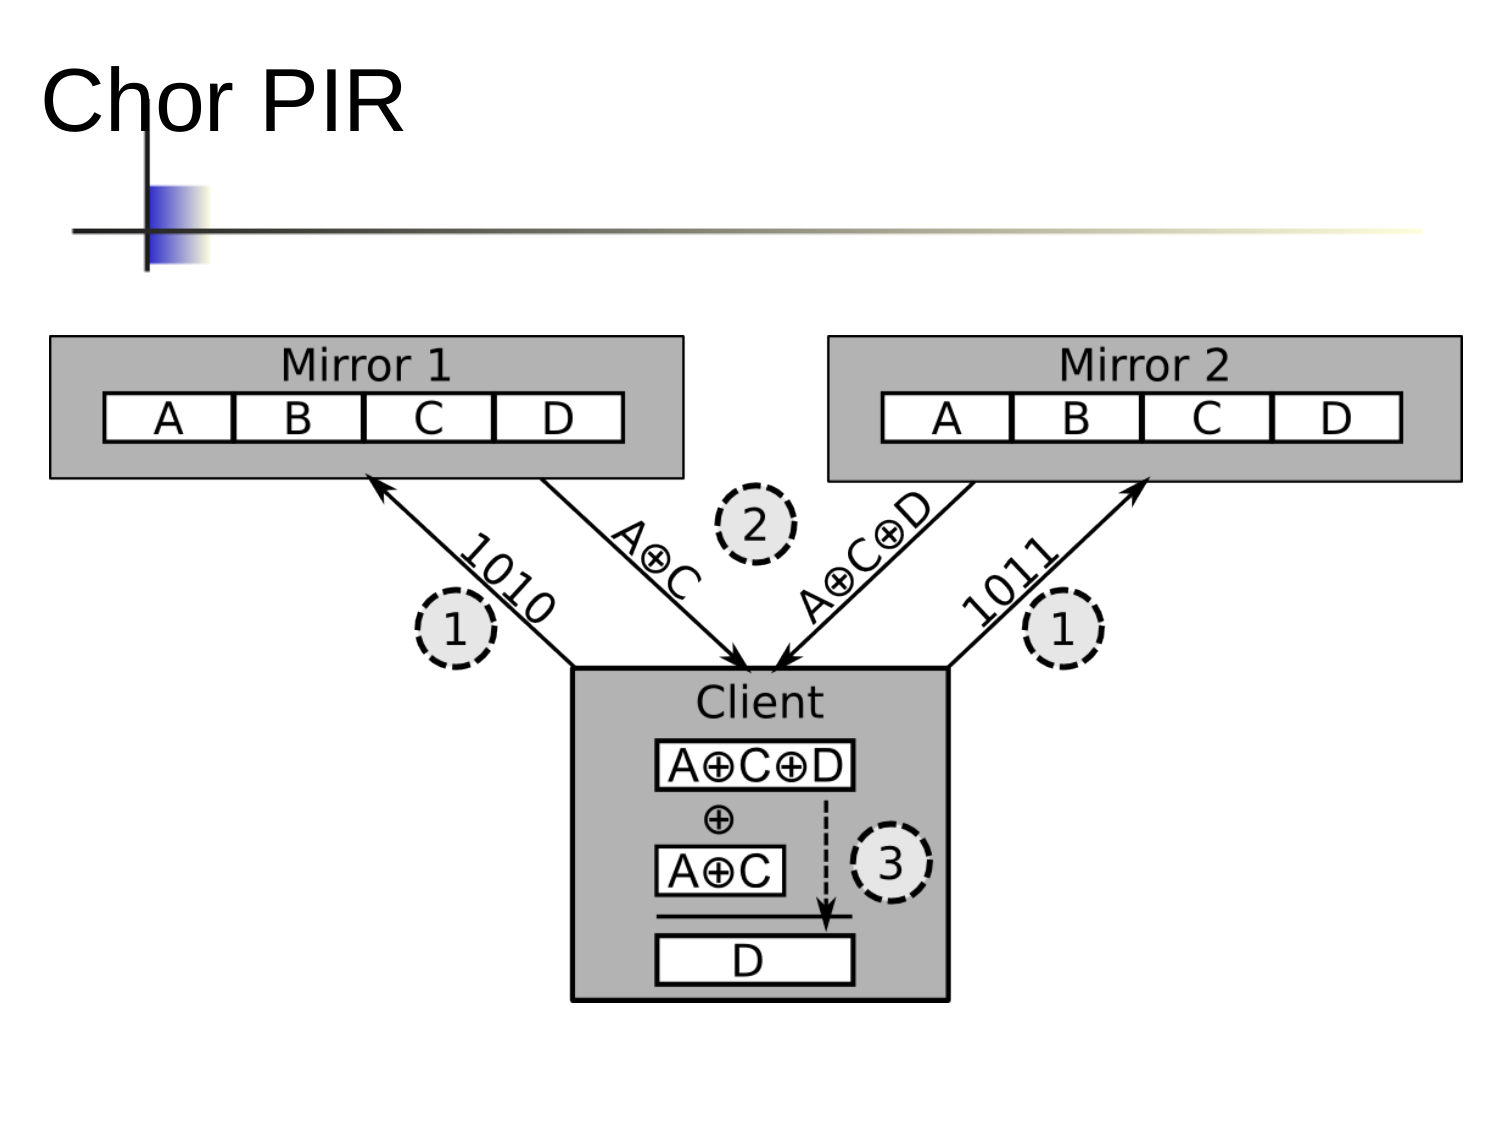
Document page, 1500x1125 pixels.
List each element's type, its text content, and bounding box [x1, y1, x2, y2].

picture [0, 0, 1500, 1125]
title Chor PIR [40, 50, 1500, 201]
